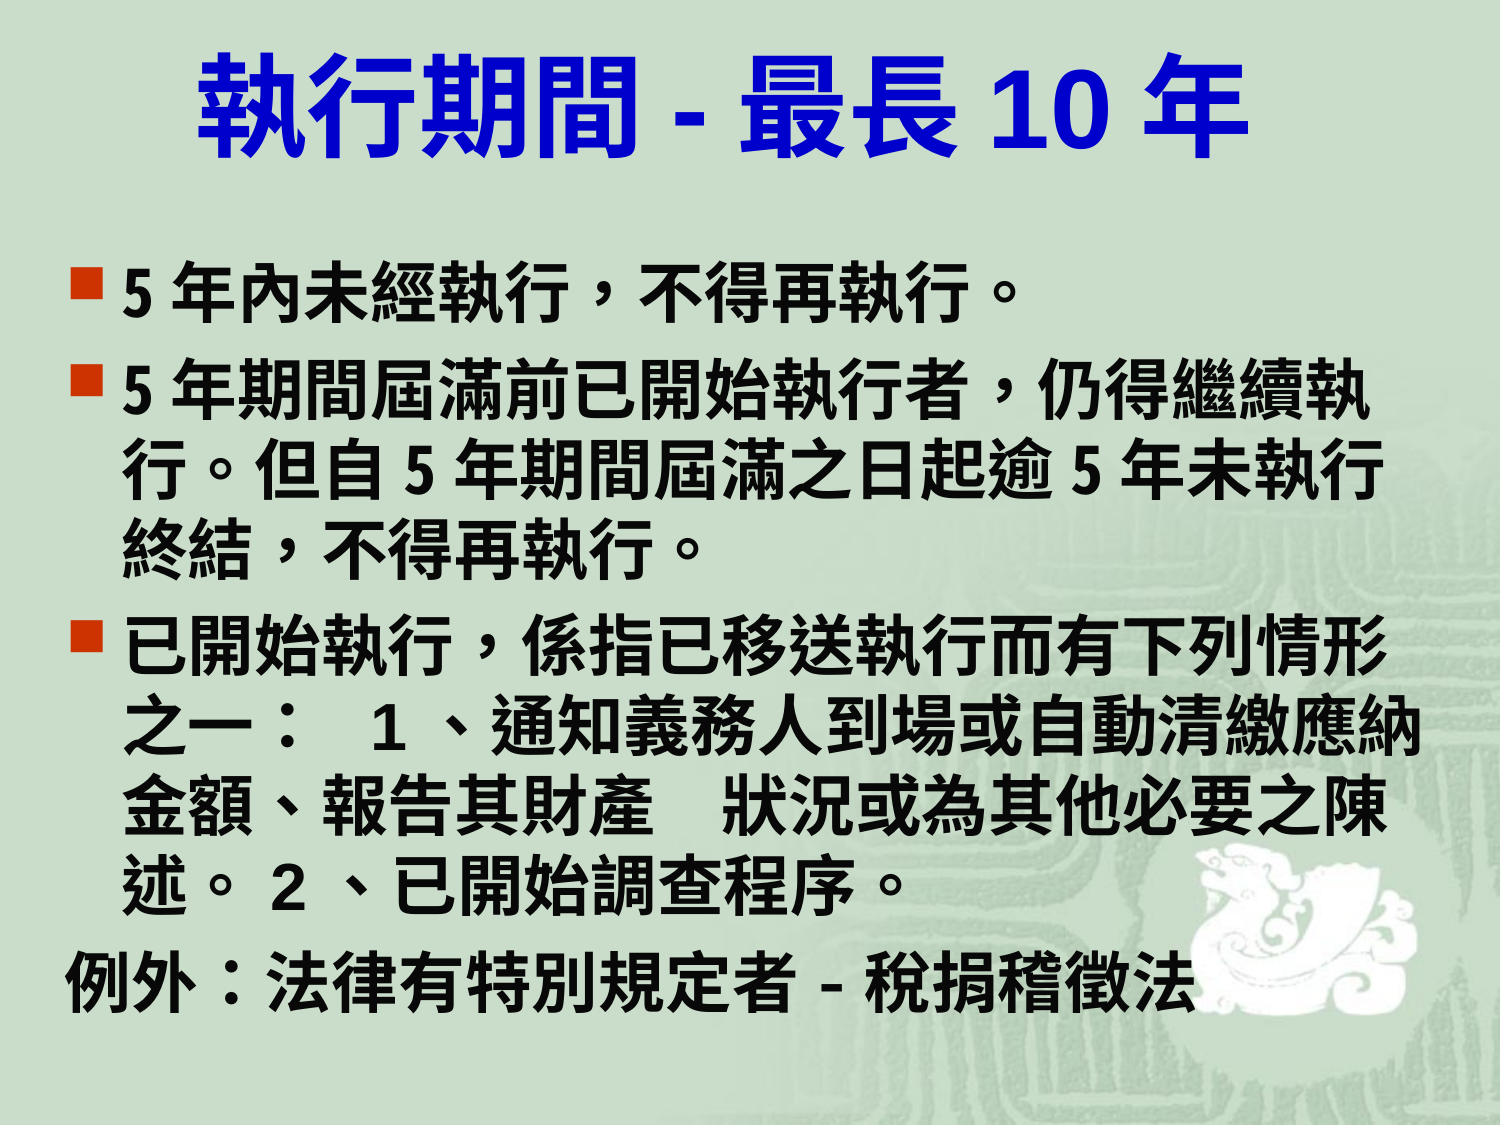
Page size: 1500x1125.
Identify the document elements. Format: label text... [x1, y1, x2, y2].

title 執行期間-最長10年 [61, 43, 1386, 164]
list 5年內未經執行，不得再執行。 5年期間屆滿前已開始執行者，仍得繼續執行。但自5年期間屆滿之日起逾5年未執行終結，不得再執行。 已開始執行，係指已移送執行而有下列情形之一： 1、通知義務人到場或自動清繳應納金額、報告其財產 狀況或為其他必要之陳述。2、已開始調查程序。 例外：法律有特別規定者-稅捐稽徵法 [50, 243, 1450, 1063]
picture [0, 0, 1500, 1125]
